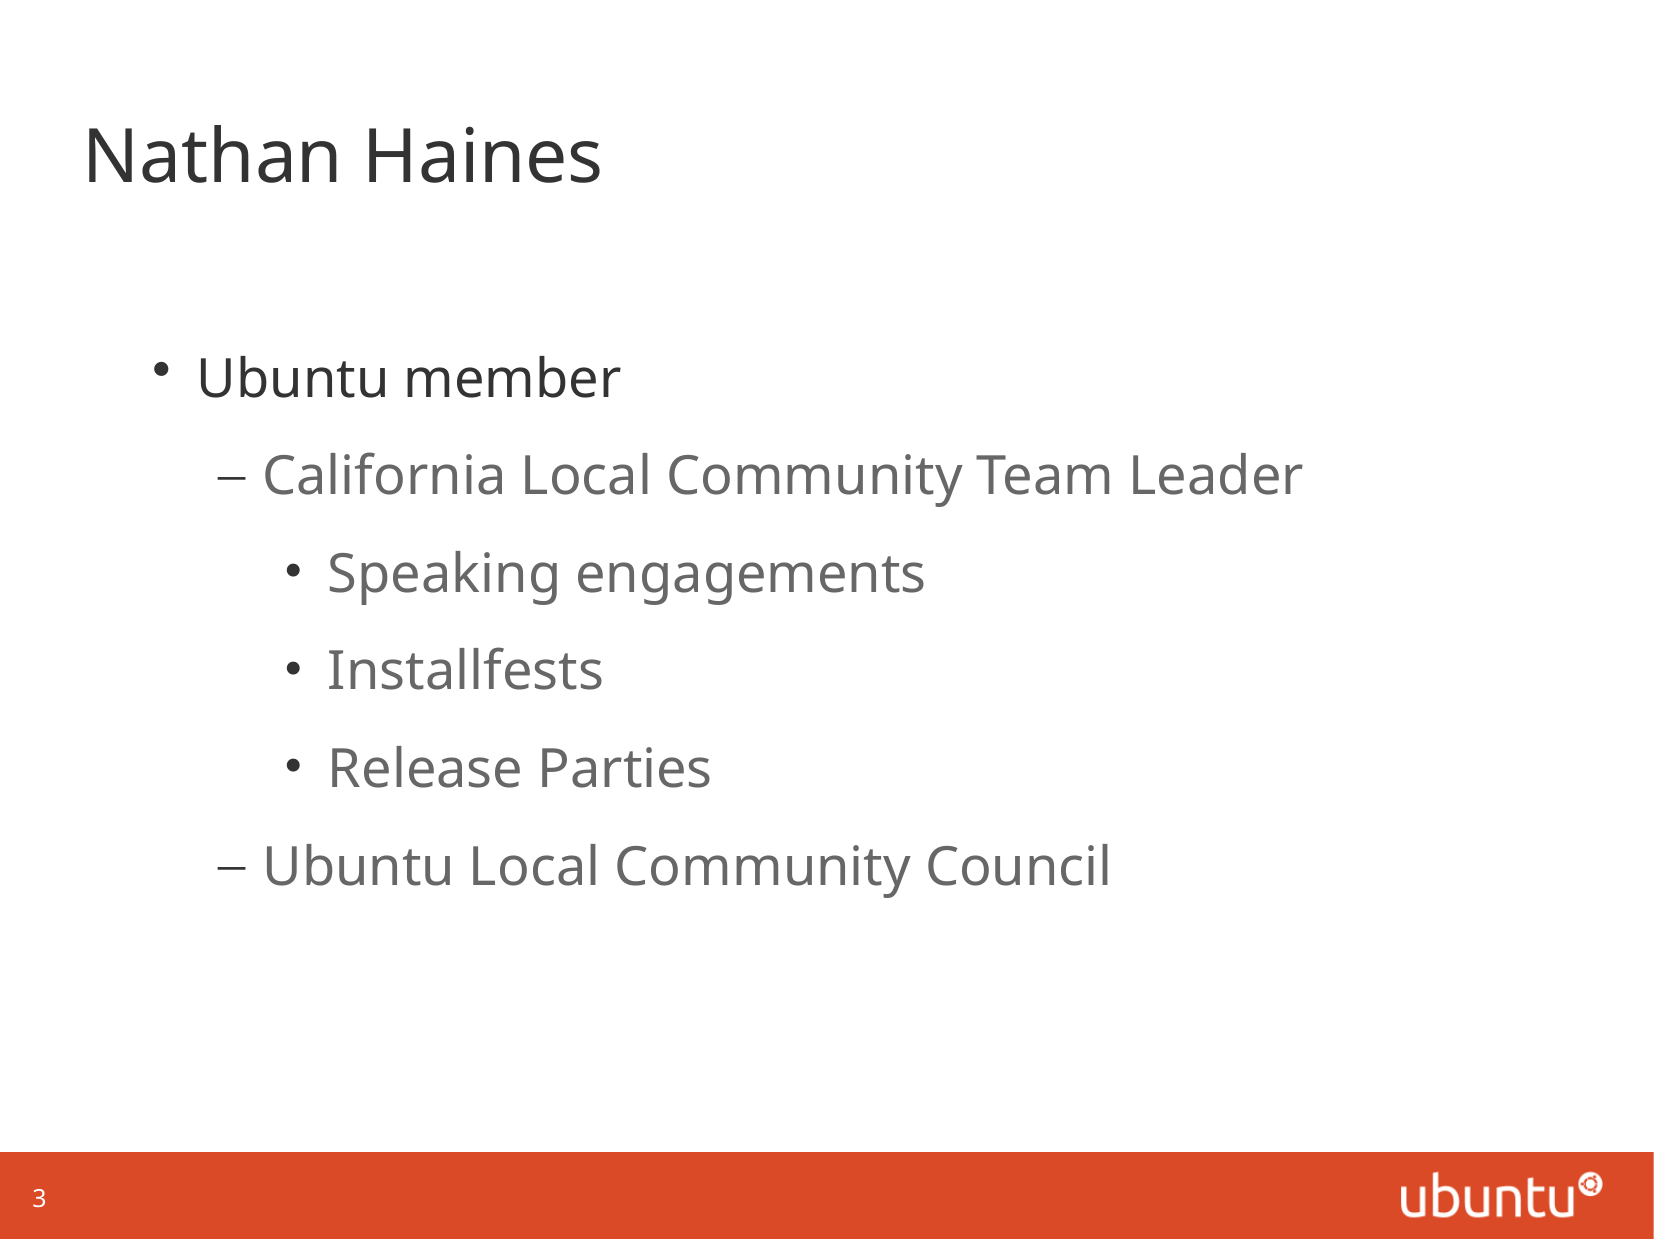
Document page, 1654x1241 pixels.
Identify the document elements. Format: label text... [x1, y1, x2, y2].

list Ubuntu member California Local Community Team Leader Speaking engagements Installfests Release Parties Ubuntu Local Community Council [87, 301, 1579, 1022]
picture [0, 1152, 1654, 1239]
title Nathan Haines [82, 49, 1571, 257]
